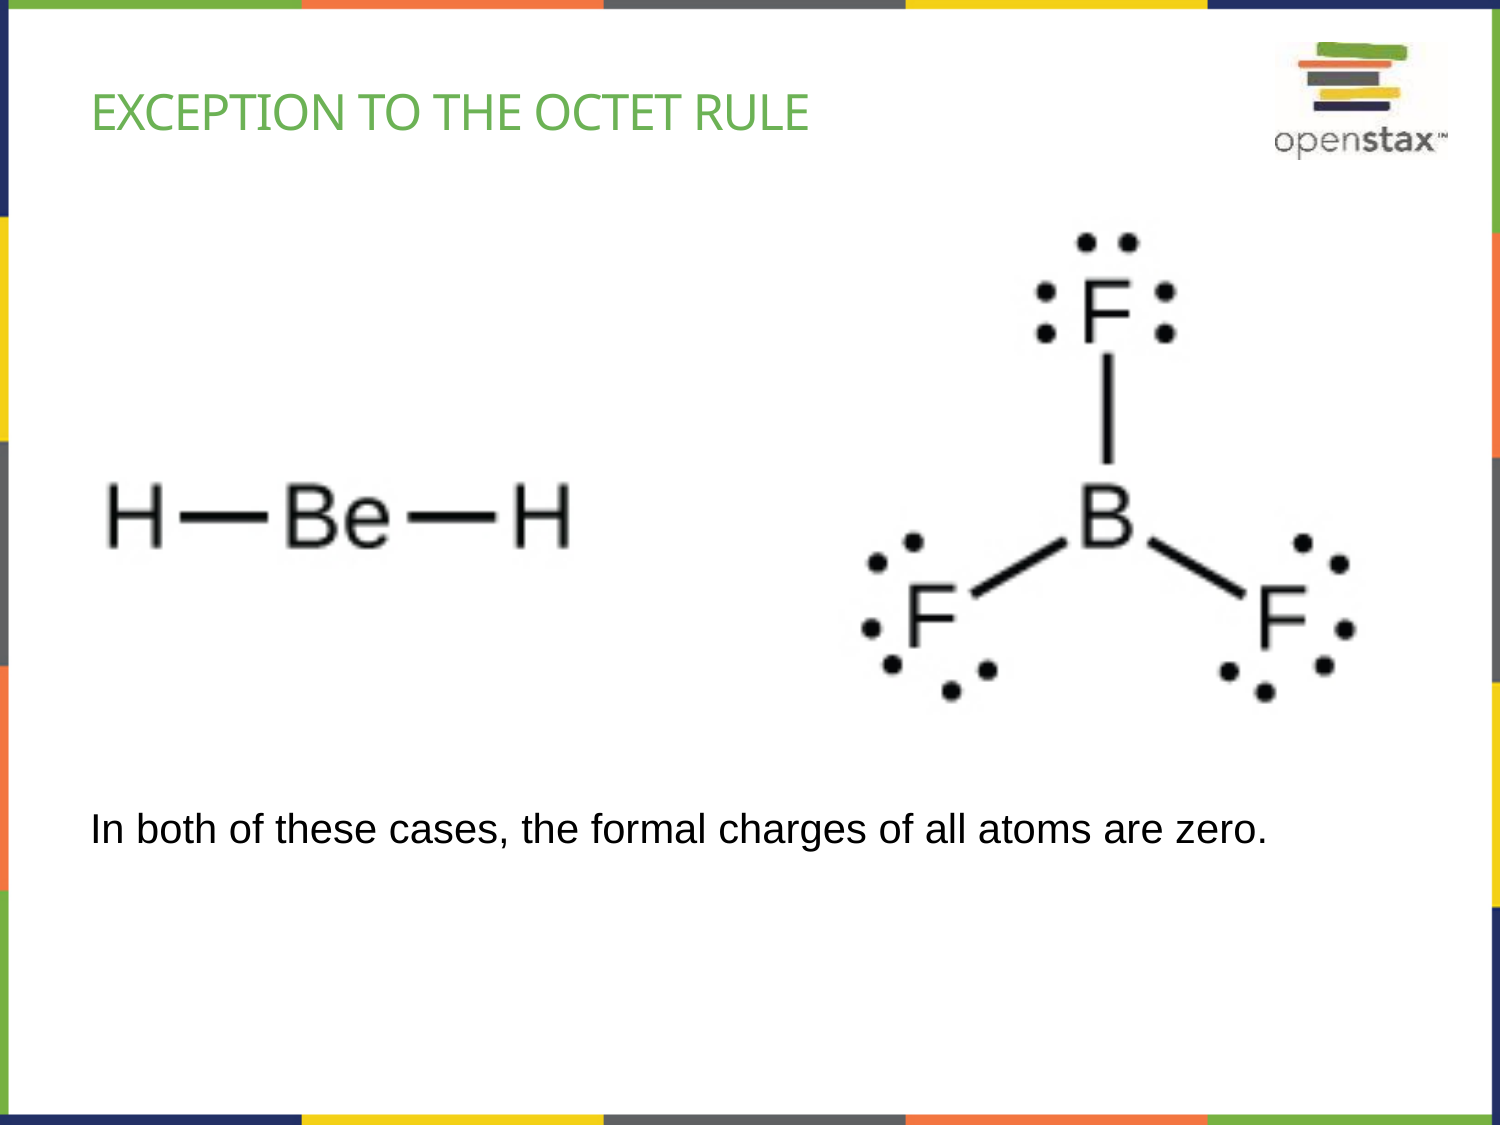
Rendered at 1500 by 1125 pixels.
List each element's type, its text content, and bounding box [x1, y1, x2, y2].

title Exception to the Octet rule [75, 39, 1398, 148]
picture [0, 0, 1500, 1125]
list In both of these cases, the formal charges of all atoms are zero. [75, 794, 1398, 986]
